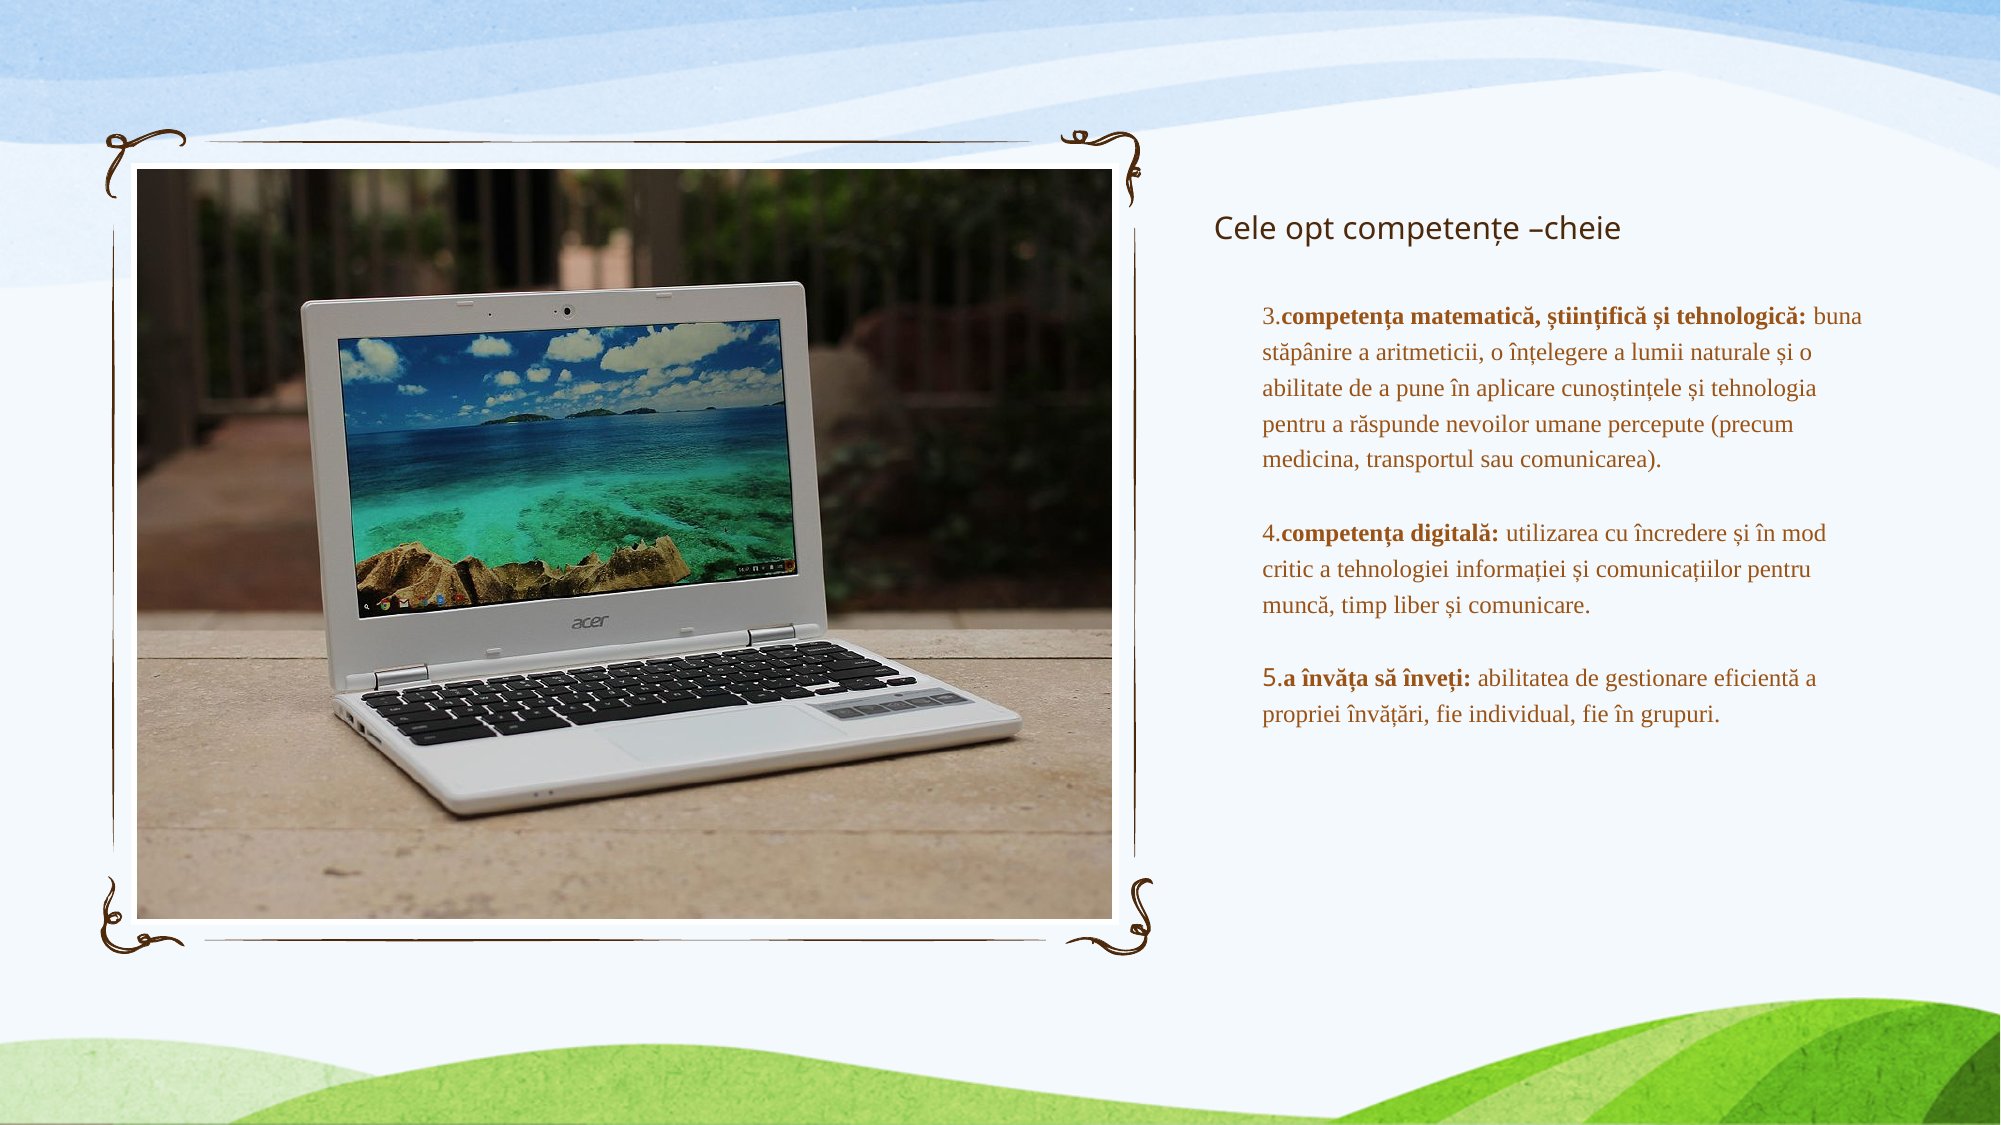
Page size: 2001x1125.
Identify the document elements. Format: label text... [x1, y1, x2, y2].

list 3.competența matematică, științifică și tehnologică: buna stăpânire a aritmeticii, o înțelegere a lumii naturale și o abilitate de a pune în aplicare cunoștințele și tehnologia pentru a răspunde nevoilor umane percepute (precum medicina, transportul sau comunicarea). 4.competența digitală: utilizarea cu încredere și în mod critic a tehnologiei informației și comunicațiilor pentru muncă, timp liber și comunicare. 5.a învăța să înveți: abilitatea de gestionare eficientă a propriei învățări, fie individual, fie în grupuri. [1247, 285, 1887, 753]
picture [0, 0, 2001, 1125]
title Cele opt competențe –cheie [1198, 169, 1711, 254]
